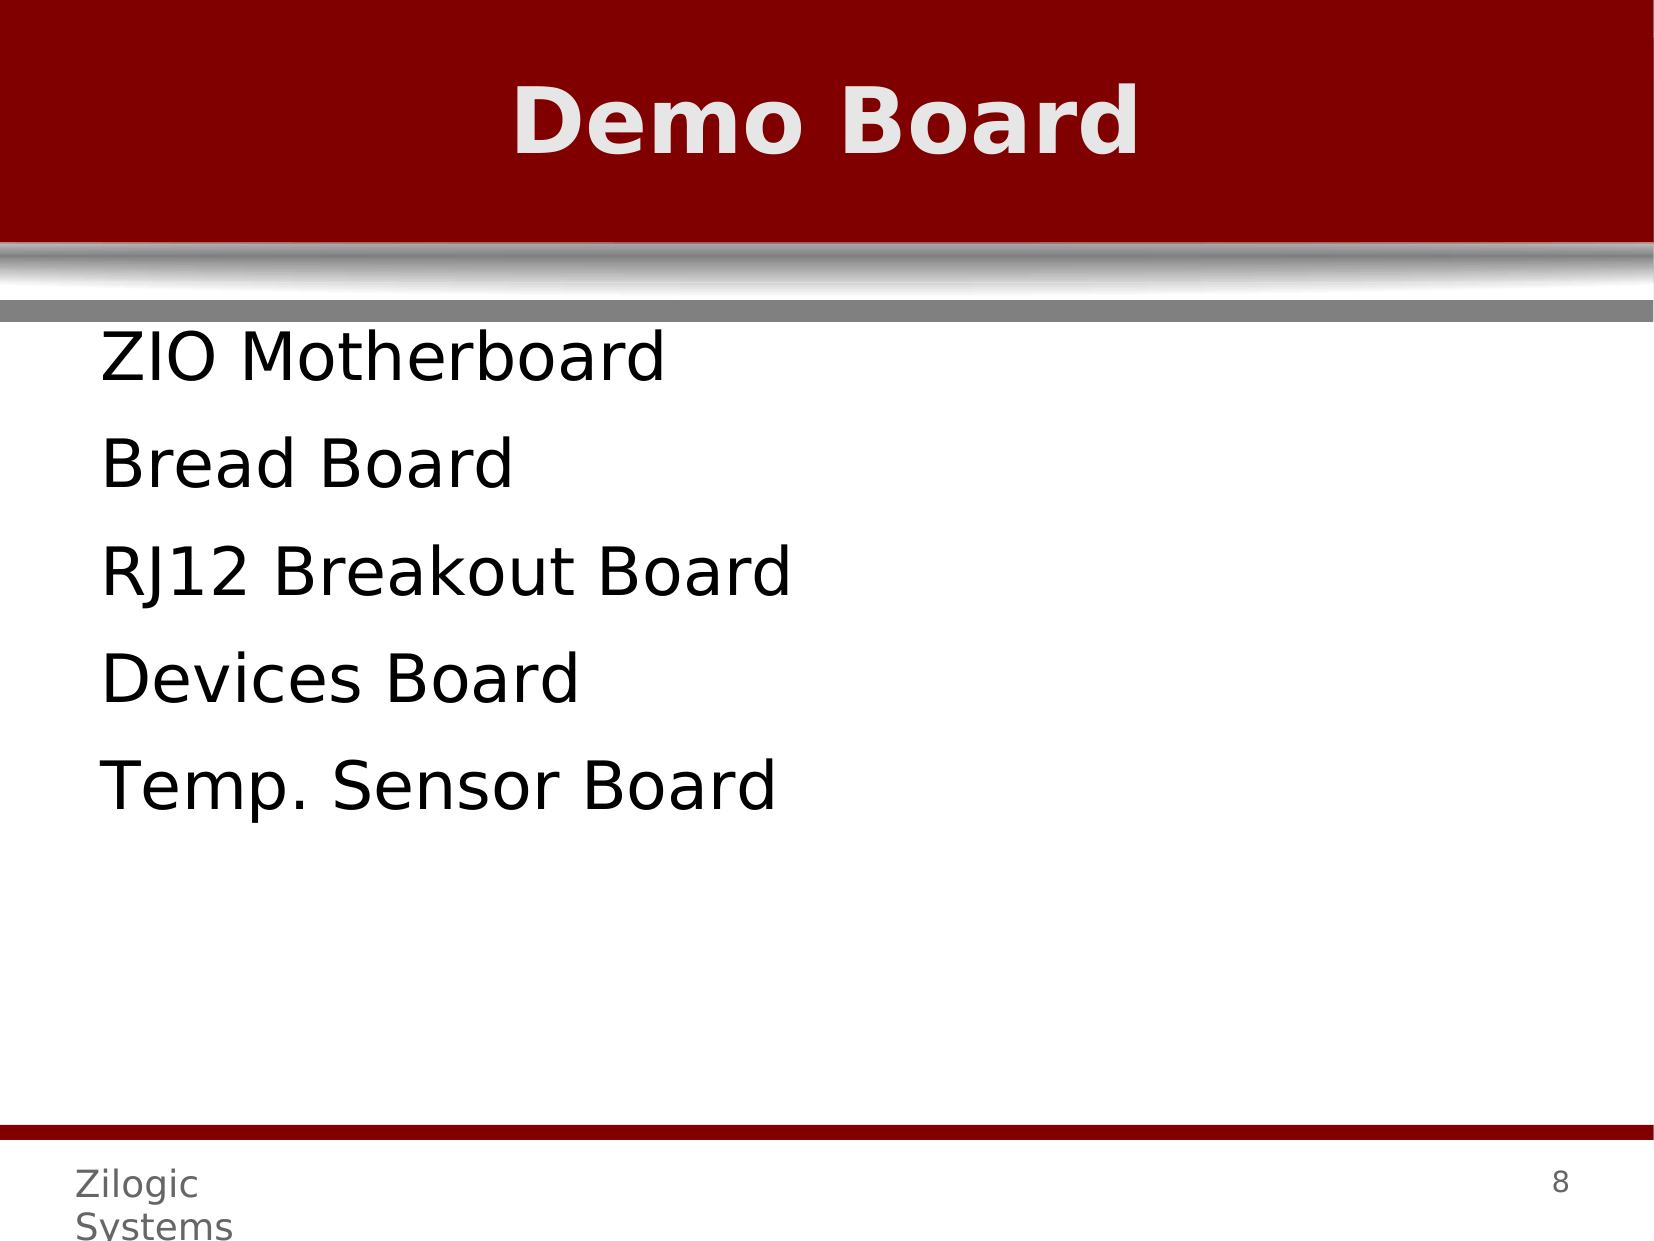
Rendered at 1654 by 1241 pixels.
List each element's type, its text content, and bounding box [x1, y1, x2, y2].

list ZIO Motherboard Bread Board RJ12 Breakout Board Devices Board Temp. Sensor Board [82, 318, 1571, 1109]
title Demo Board [82, 18, 1571, 226]
